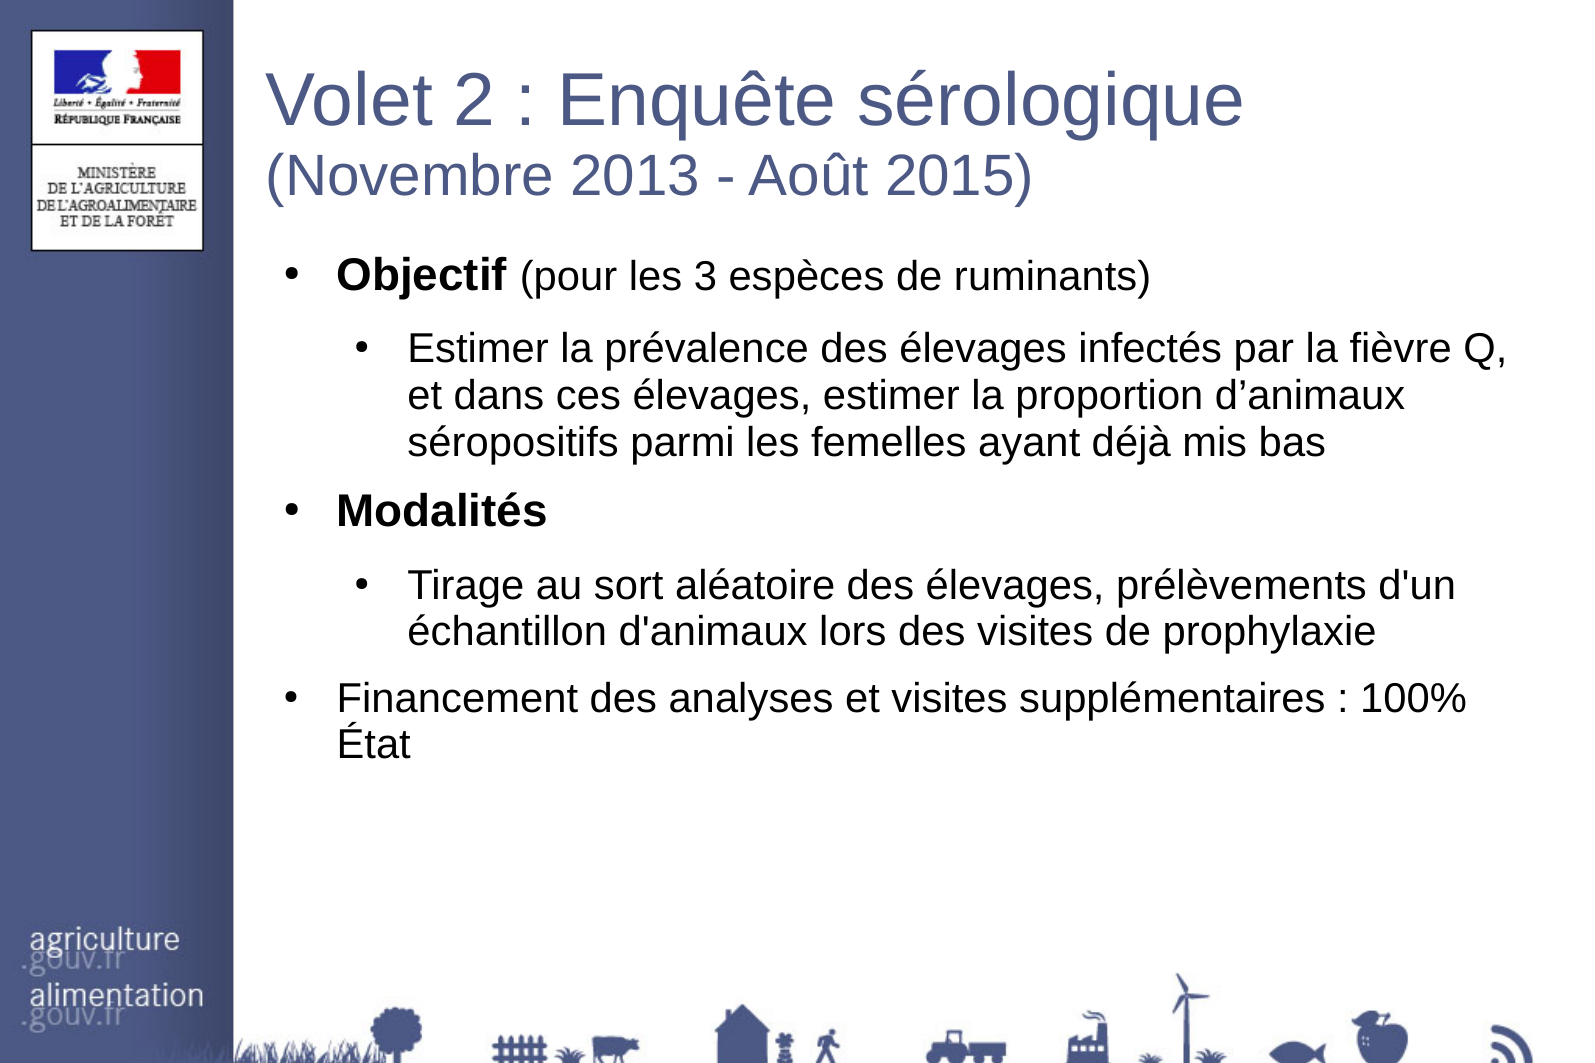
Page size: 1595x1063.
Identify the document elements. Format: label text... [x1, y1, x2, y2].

list Objectif (pour les 3 espèces de ruminants) Estimer la prévalence des élevages infectés par la fièvre Q, et dans ces élevages, estimer la proportion d’animaux séropositifs parmi les femelles ayant déjà mis bas Modalités Tirage au sort aléatoire des élevages, prélèvements d'un échantillon d'animaux lors des visites de prophylaxie Financement des analyses et visites supplémentaires : 100% État [265, 248, 1536, 951]
picture [0, 0, 1595, 1063]
title Volet 2 : Enquête sérologique (Novembre 2013 - Août 2015) [265, 42, 1536, 220]
